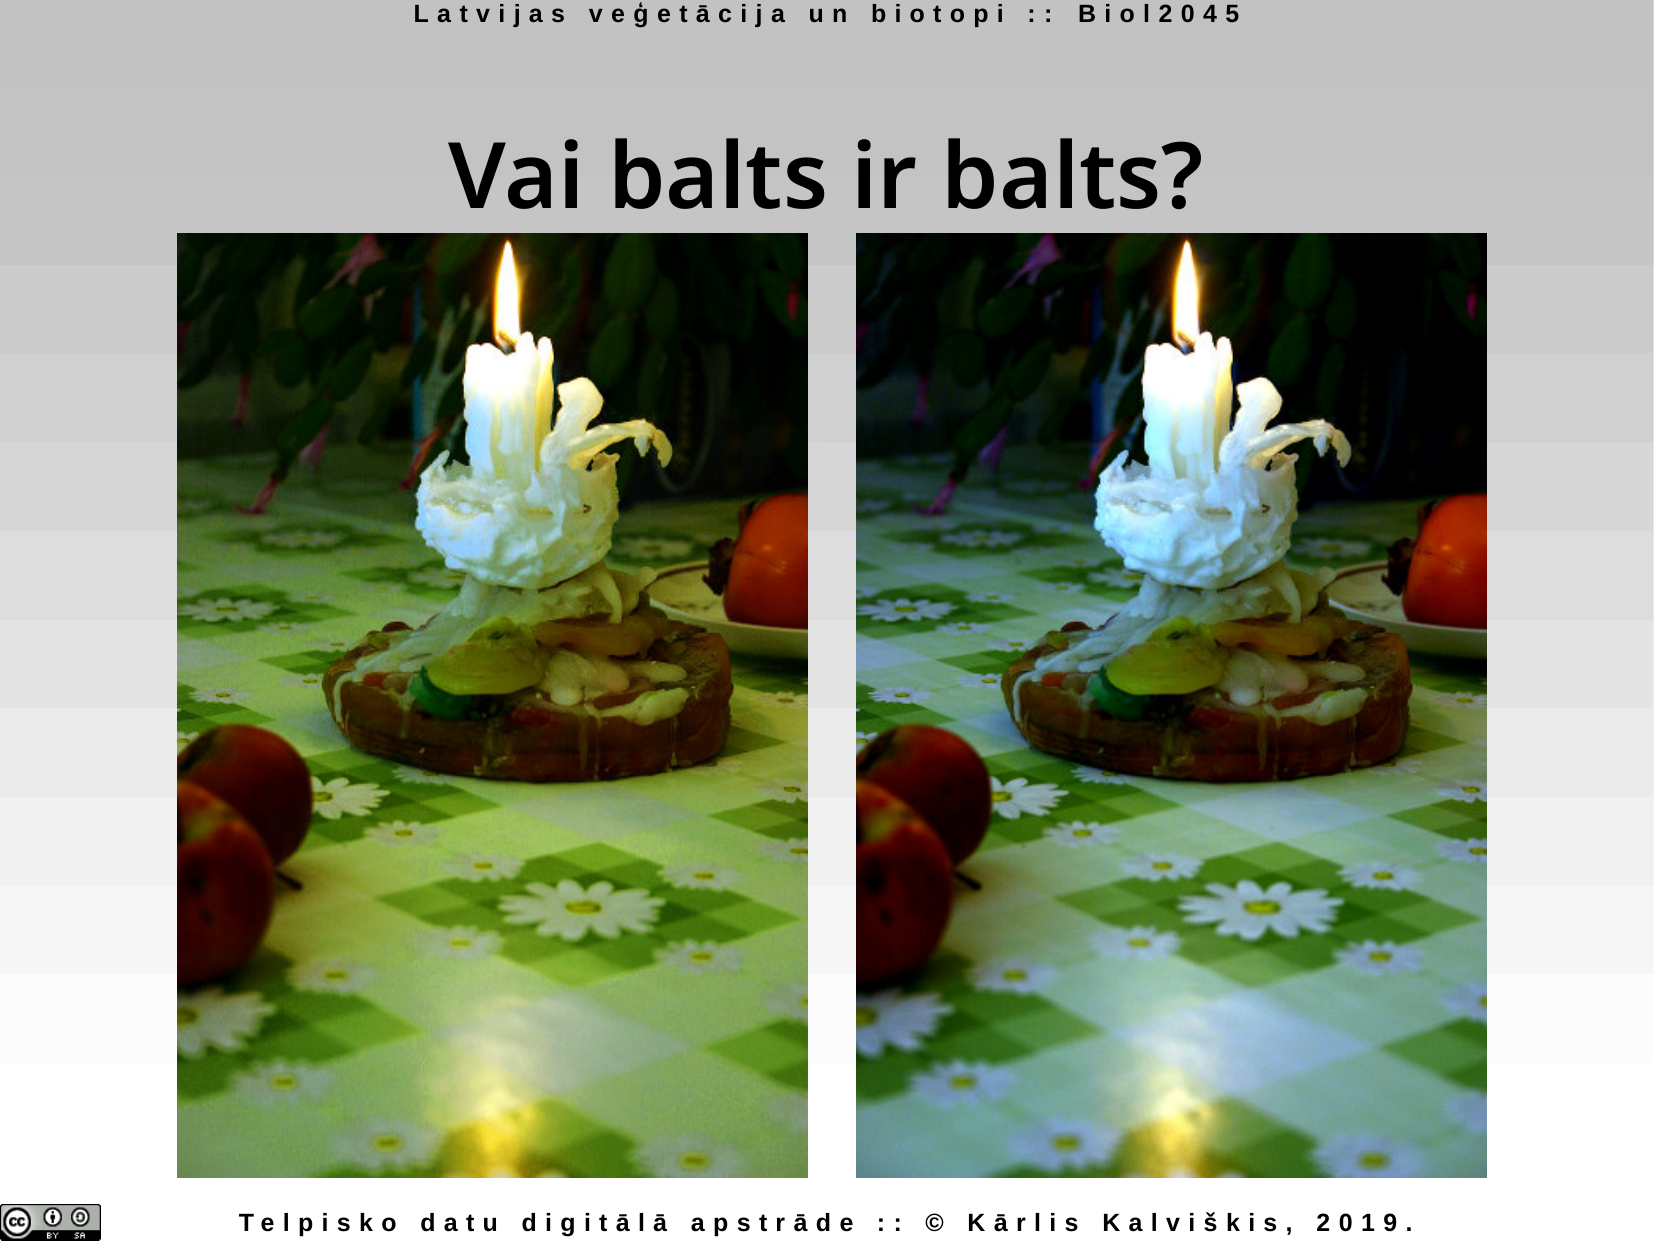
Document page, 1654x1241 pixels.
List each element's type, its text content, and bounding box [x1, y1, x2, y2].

title Vai balts ir balts? [29, 49, 1625, 296]
picture [0, 0, 1654, 1241]
